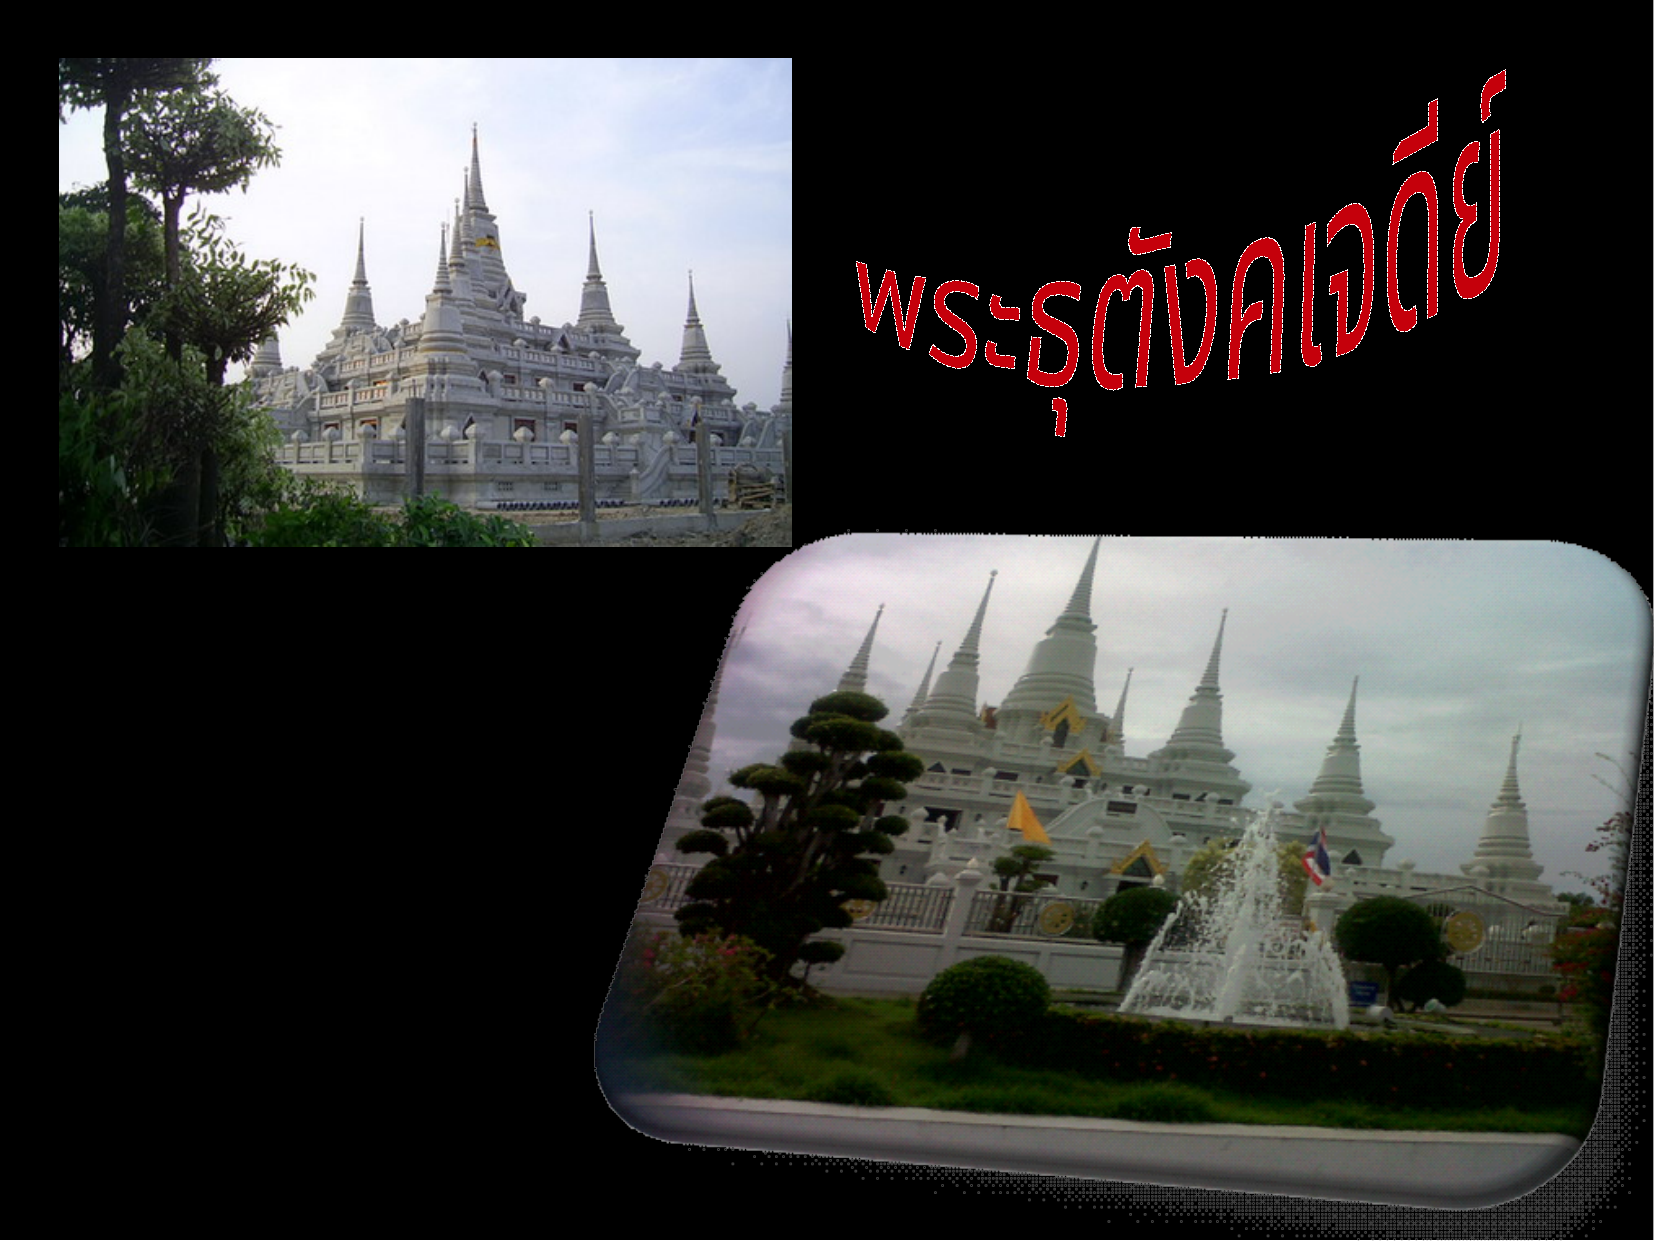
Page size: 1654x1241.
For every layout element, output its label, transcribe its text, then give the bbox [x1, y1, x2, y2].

text_box พระธุตังคเจดีย์ [1027, 281, 1081, 387]
text_box พระธุตังคเจดีย์ [1092, 269, 1154, 391]
text_box พระธุตังคเจดีย์ [1480, 69, 1506, 123]
text_box พระธุตังคเจดีย์ [1301, 222, 1322, 367]
text_box พระธุตังคเจดีย์ [989, 294, 1021, 321]
picture [59, 58, 1654, 1241]
text_box พระธุตังคเจดีย์ [1327, 203, 1374, 357]
text_box พระธุตังคเจดีย์ [985, 340, 1016, 369]
text_box พระธุตังคเจดีย์ [1453, 129, 1500, 299]
text_box พระธุตังคเจดีย์ [1387, 171, 1438, 332]
text_box พระธุตังคเจดีย์ [1052, 397, 1068, 437]
text_box พระธุตังคเจดีย์ [1392, 98, 1438, 165]
text_box พระธุตังคเจดีย์ [1164, 258, 1217, 385]
text_box พระธุตังคเจดีย์ [928, 280, 979, 369]
text_box พระธุตังคเจดีย์ [1128, 227, 1172, 255]
text_box พระธุตังคเจดีย์ [856, 261, 926, 350]
text_box พระธุตังคเจดีย์ [1227, 237, 1285, 380]
